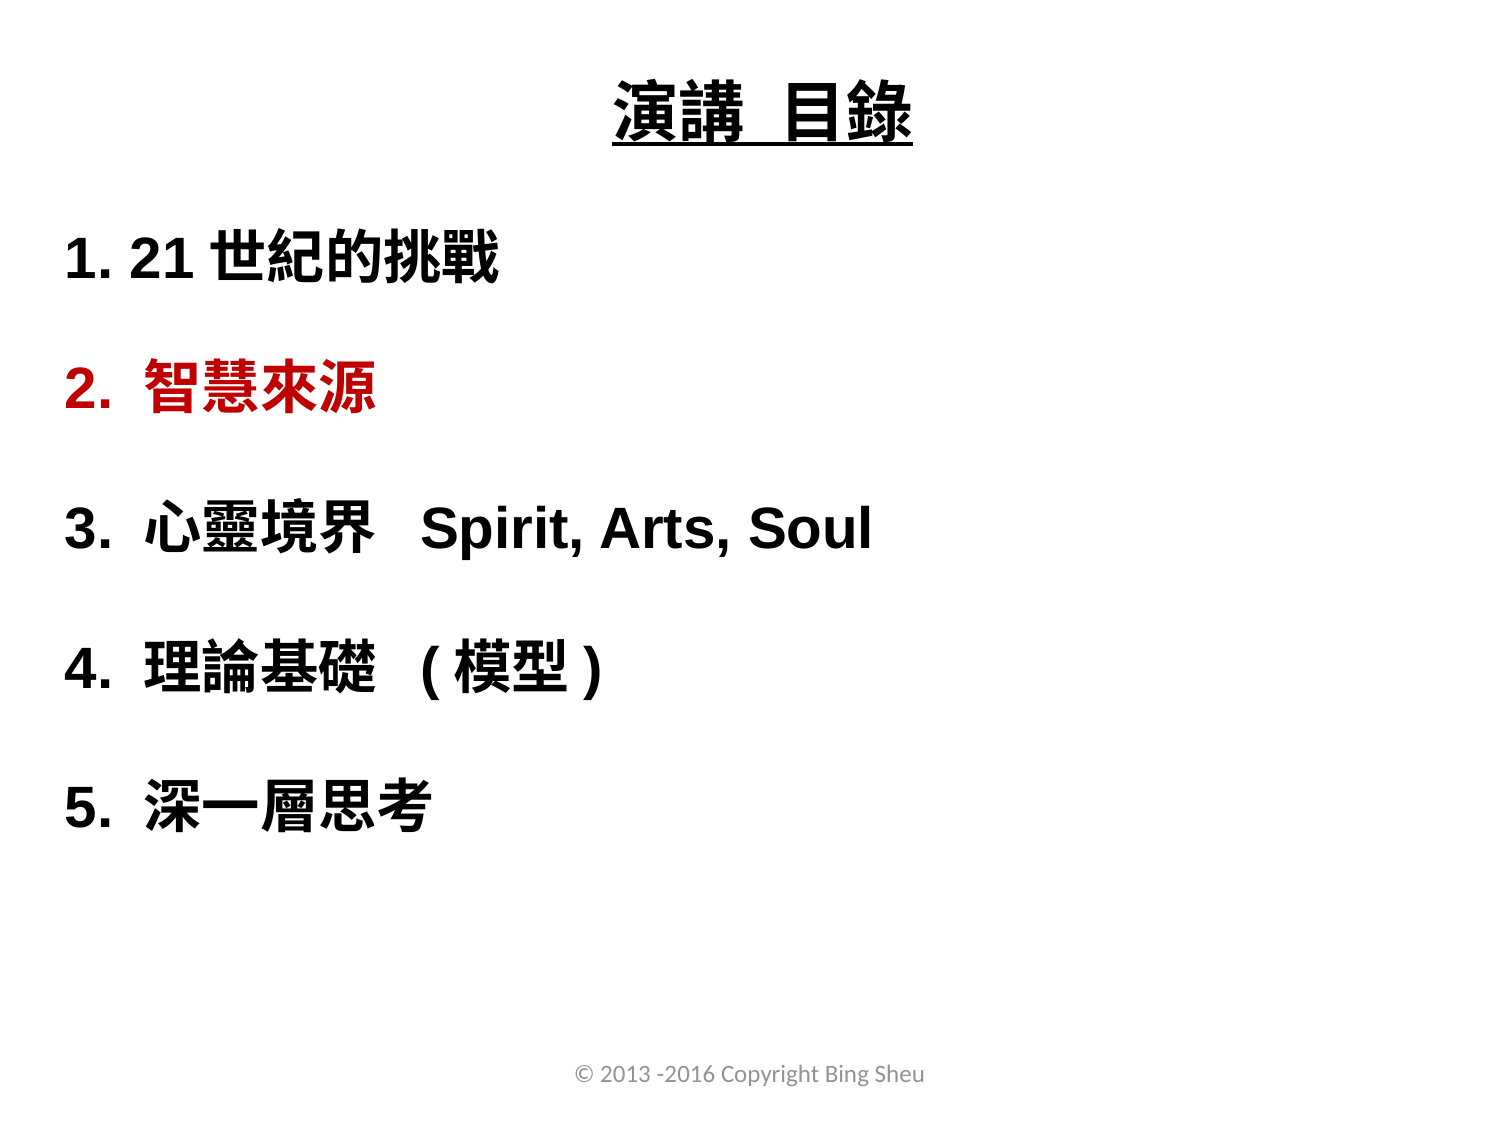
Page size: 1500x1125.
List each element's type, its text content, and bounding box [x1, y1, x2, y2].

footer © 2013 -2016 Copyright Bing Sheu [512, 1042, 988, 1103]
text_box 演講 目錄 1. 21世紀的挑戰 2. 智慧來源 3. 心靈境界 Spirit, Arts, Soul 4. 理論基礎 (模型) 5. 深一層思考 [49, 62, 1475, 848]
